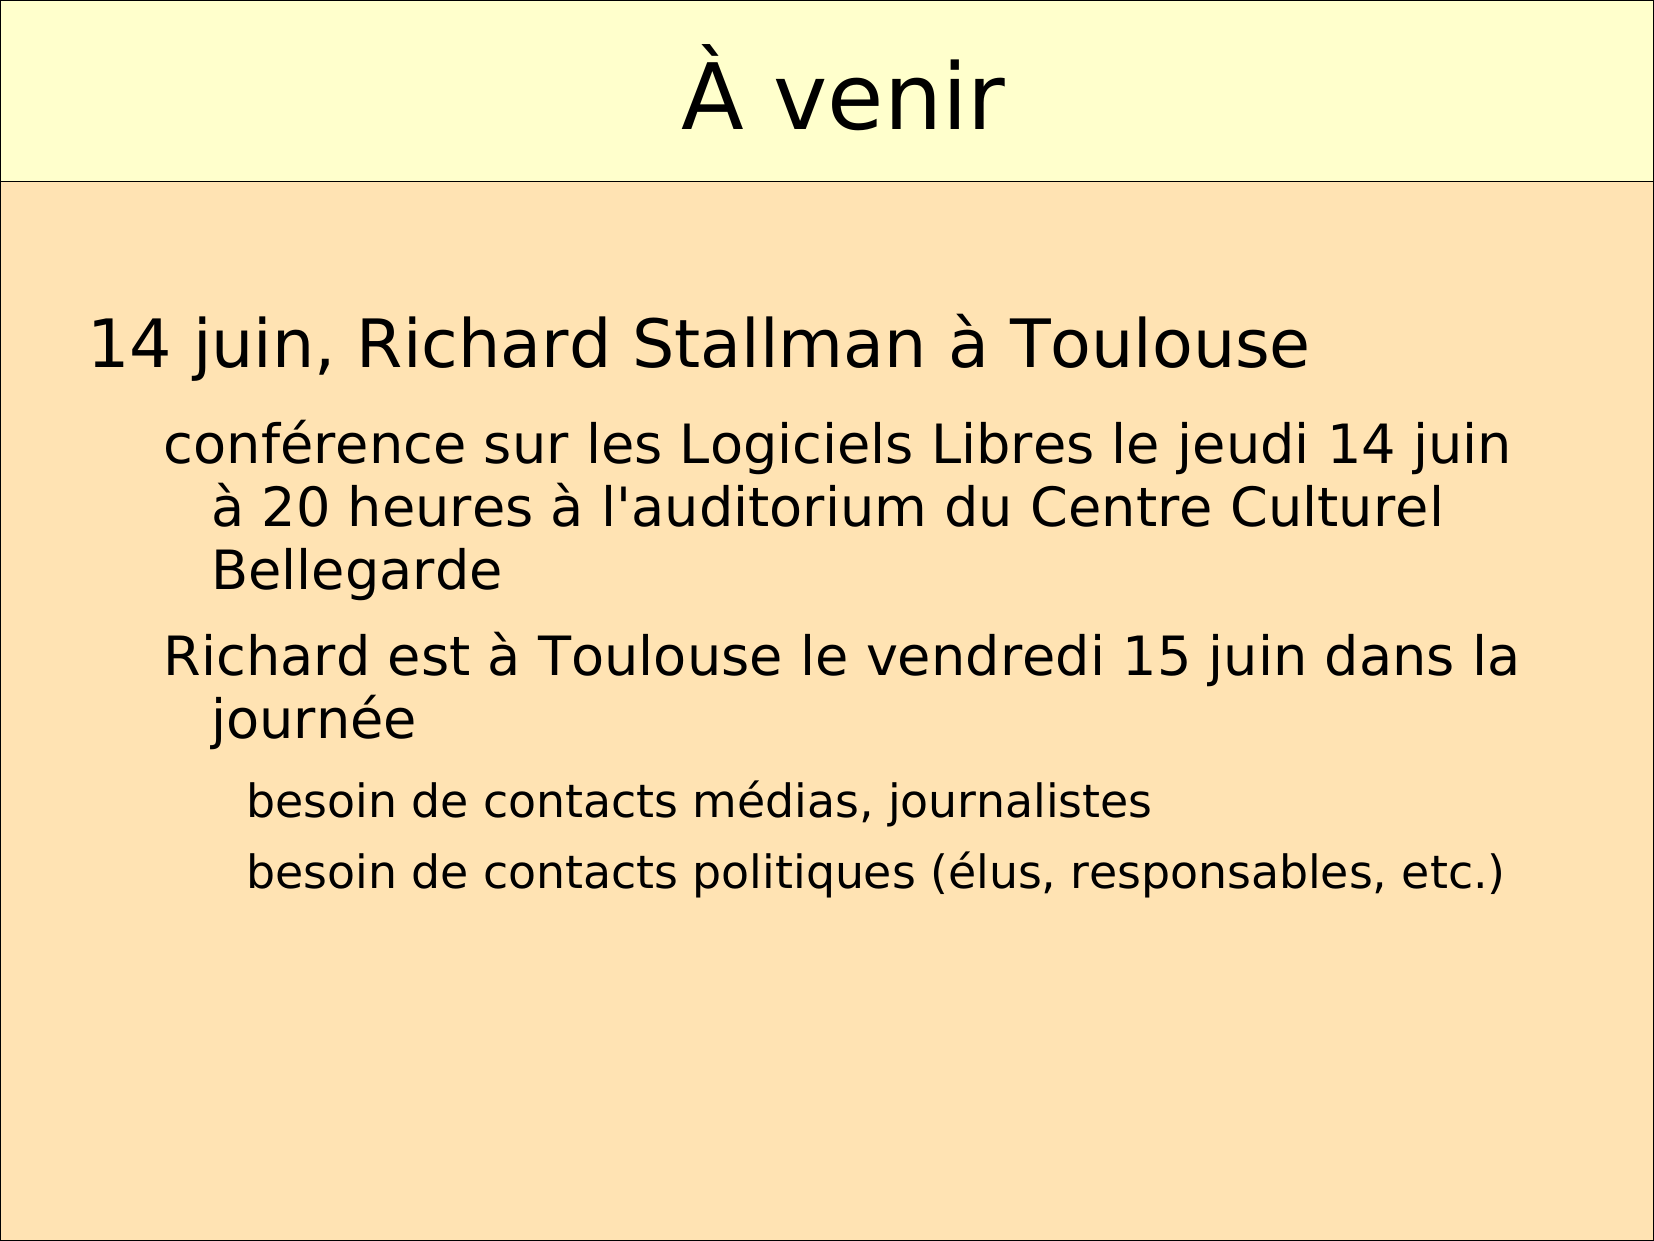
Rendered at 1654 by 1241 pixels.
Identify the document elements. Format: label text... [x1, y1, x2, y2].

title À venir [135, 37, 1552, 158]
list 14 juin, Richard Stallman à Toulouse conférence sur les Logiciels Libres le jeudi 14 juin à 20 heures à l'auditorium du Centre Culturel Bellegarde Richard est à Toulouse le vendredi 15 juin dans la journée besoin de contacts médias, journalistes besoin de contacts politiques (élus, responsables, etc.) [69, 305, 1558, 1125]
